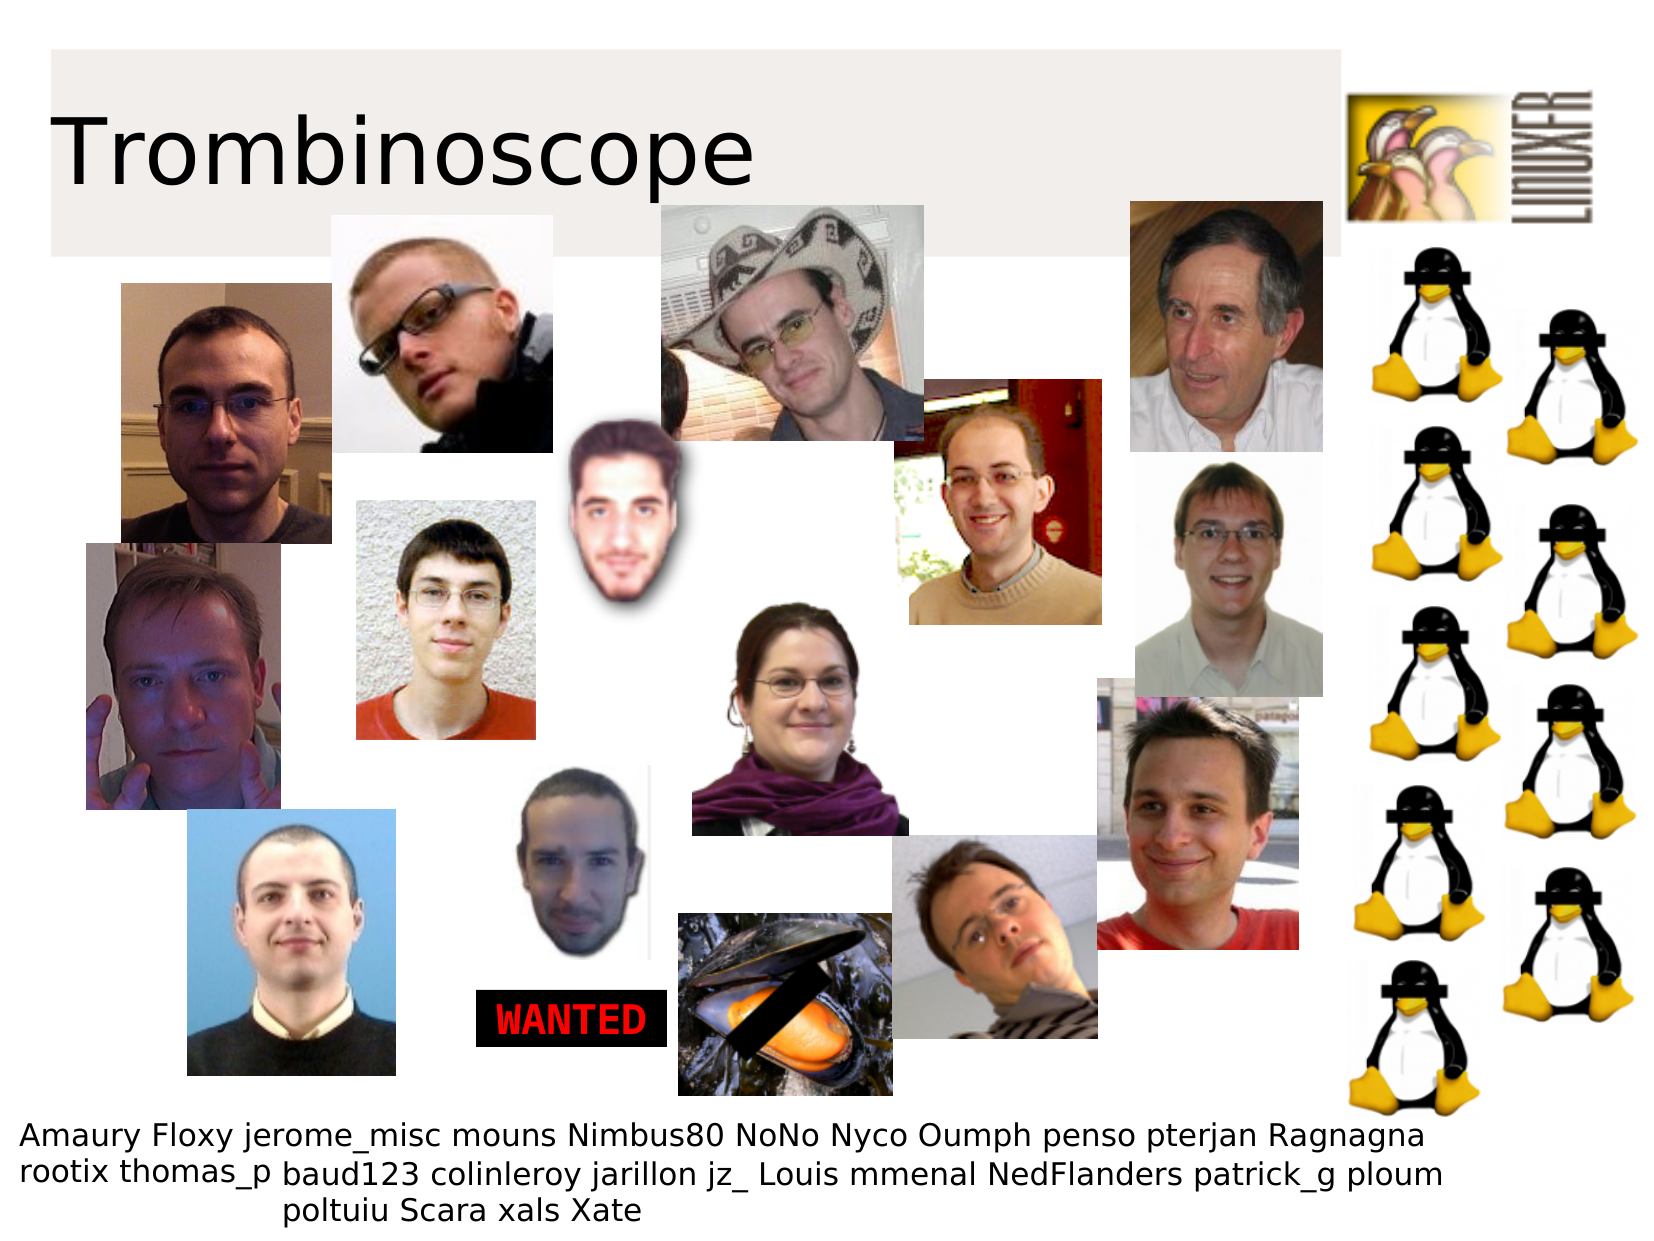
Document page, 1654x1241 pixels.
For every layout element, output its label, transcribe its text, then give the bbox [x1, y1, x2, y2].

picture [1351, 784, 1487, 943]
picture [1369, 246, 1640, 661]
picture [356, 500, 536, 740]
text_box Amaury Floxy jerome_misc mouns Nimbus80 NoNo Nyco Oumph penso pterjan Ragnagna rootix thomas_p [19, 1117, 1452, 1190]
picture [1342, 88, 1601, 229]
text_box baud123 colinleroy jarillon jz_ Louis mmenal NedFlanders patrick_g ploum poltuiu Scara xals Xate [281, 1156, 1475, 1229]
title Trombinoscope [51, 49, 1342, 257]
picture [511, 765, 651, 960]
picture [1346, 959, 1482, 1118]
picture [86, 201, 1323, 1096]
picture [1367, 605, 1638, 841]
text_box WANTED [476, 989, 667, 1041]
picture [1500, 866, 1636, 1024]
